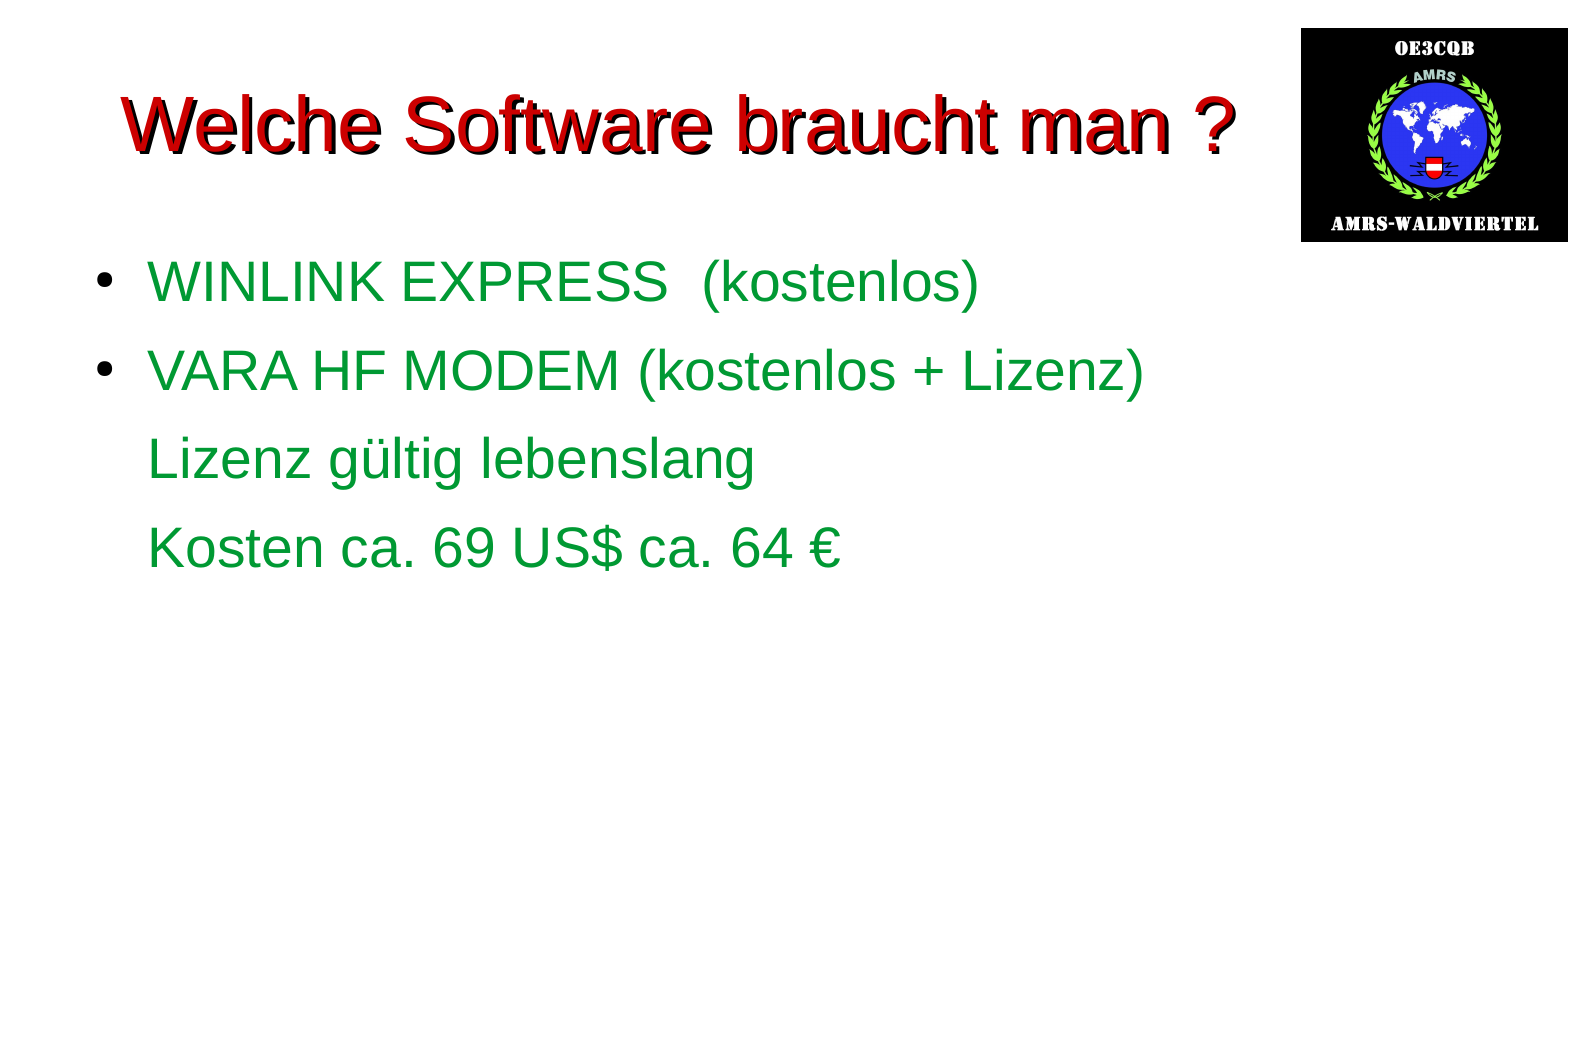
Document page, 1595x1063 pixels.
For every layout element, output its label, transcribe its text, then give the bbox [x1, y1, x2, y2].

title Welche Software braucht man ? [59, 35, 1300, 213]
picture [1301, 28, 1568, 242]
list WINLINK EXPRESS (kostenlos) VARA HF MODEM (kostenlos + Lizenz) Lizenz gültig lebenslang Kosten ca. 69 US$ ca. 64 € [76, 249, 1512, 792]
